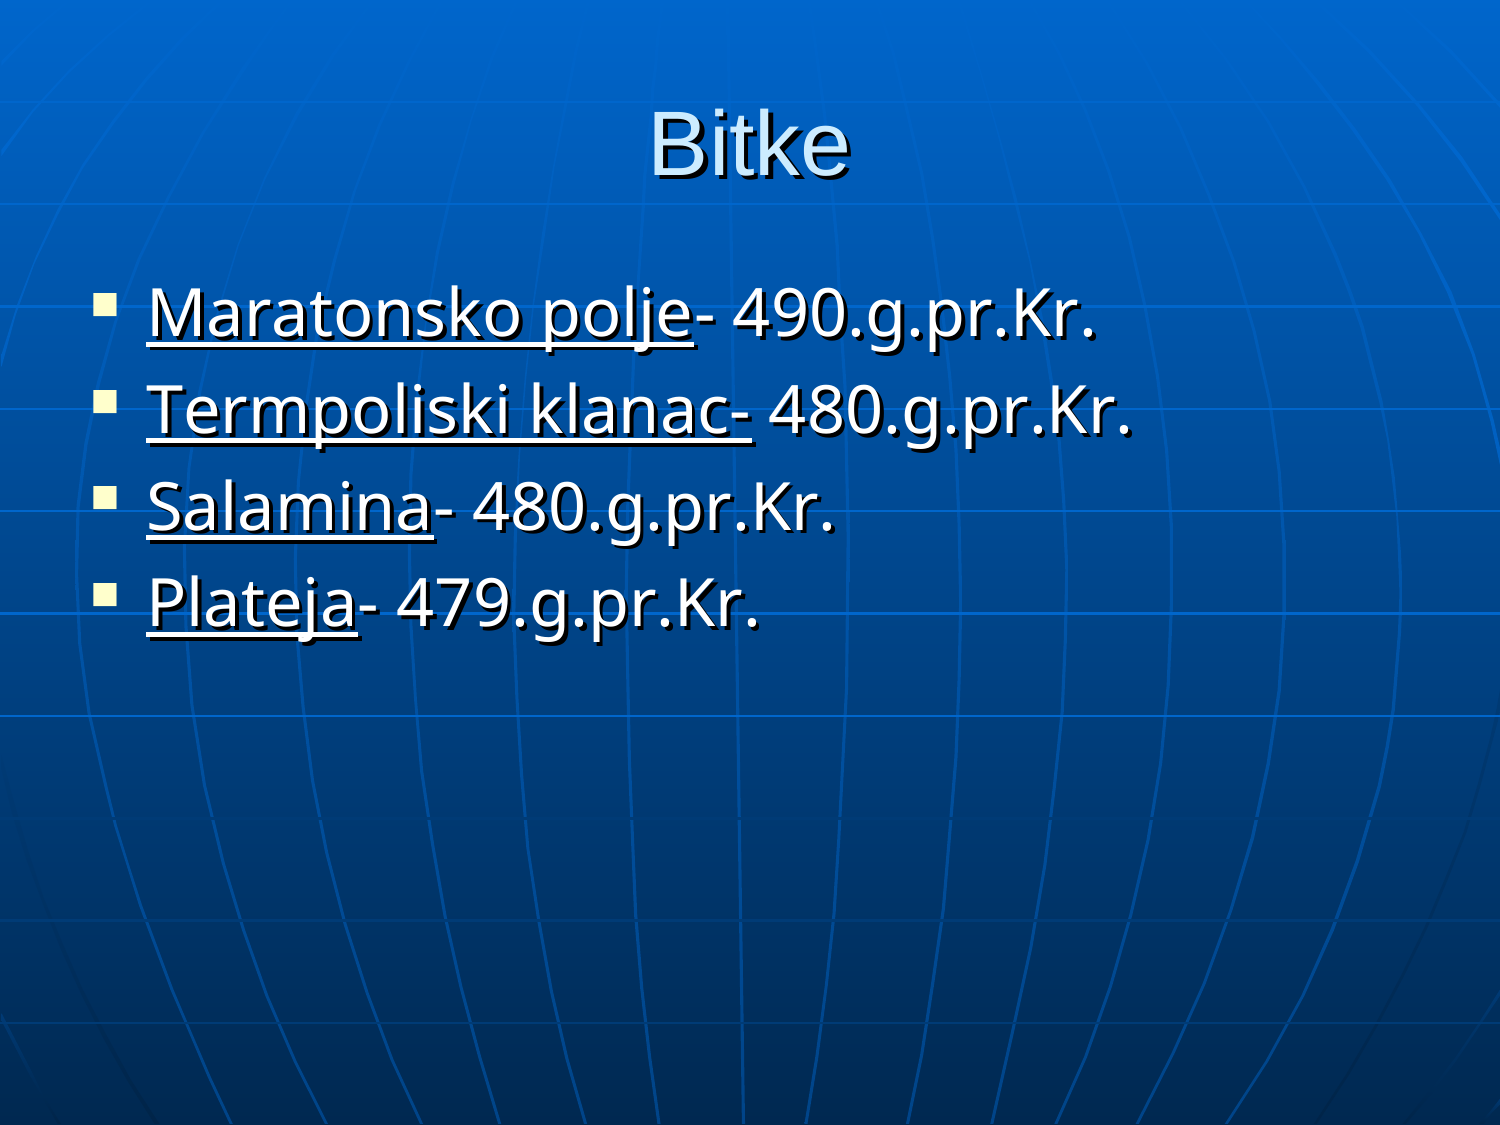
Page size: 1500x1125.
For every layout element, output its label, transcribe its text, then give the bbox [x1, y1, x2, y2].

title Bitke [75, 45, 1426, 233]
list Maratonsko polje- 490.g.pr.Kr. Termpoliski klanac- 480.g.pr.Kr. Salamina- 480.g.pr.Kr. Plateja- 479.g.pr.Kr. [75, 262, 1426, 1006]
